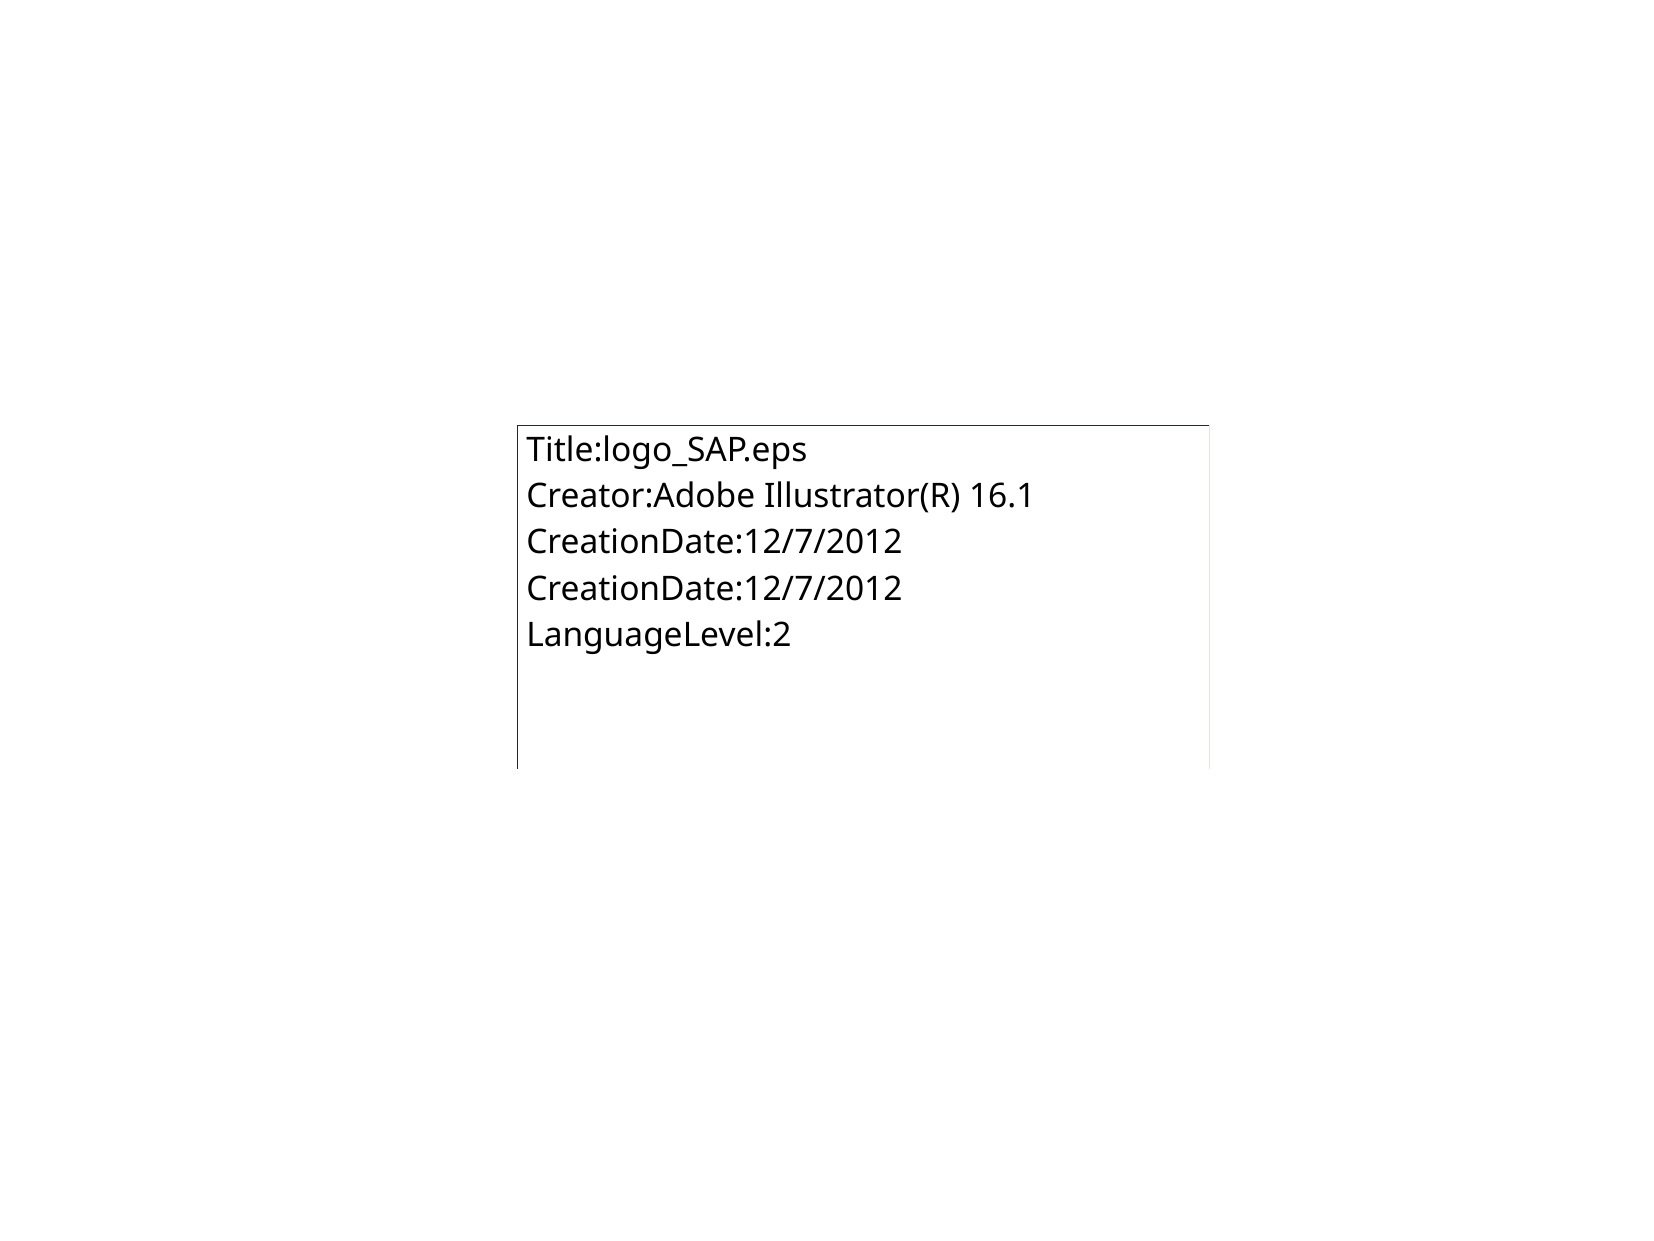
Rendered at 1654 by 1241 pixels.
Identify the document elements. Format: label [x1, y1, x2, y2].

picture [515, 423, 1210, 769]
